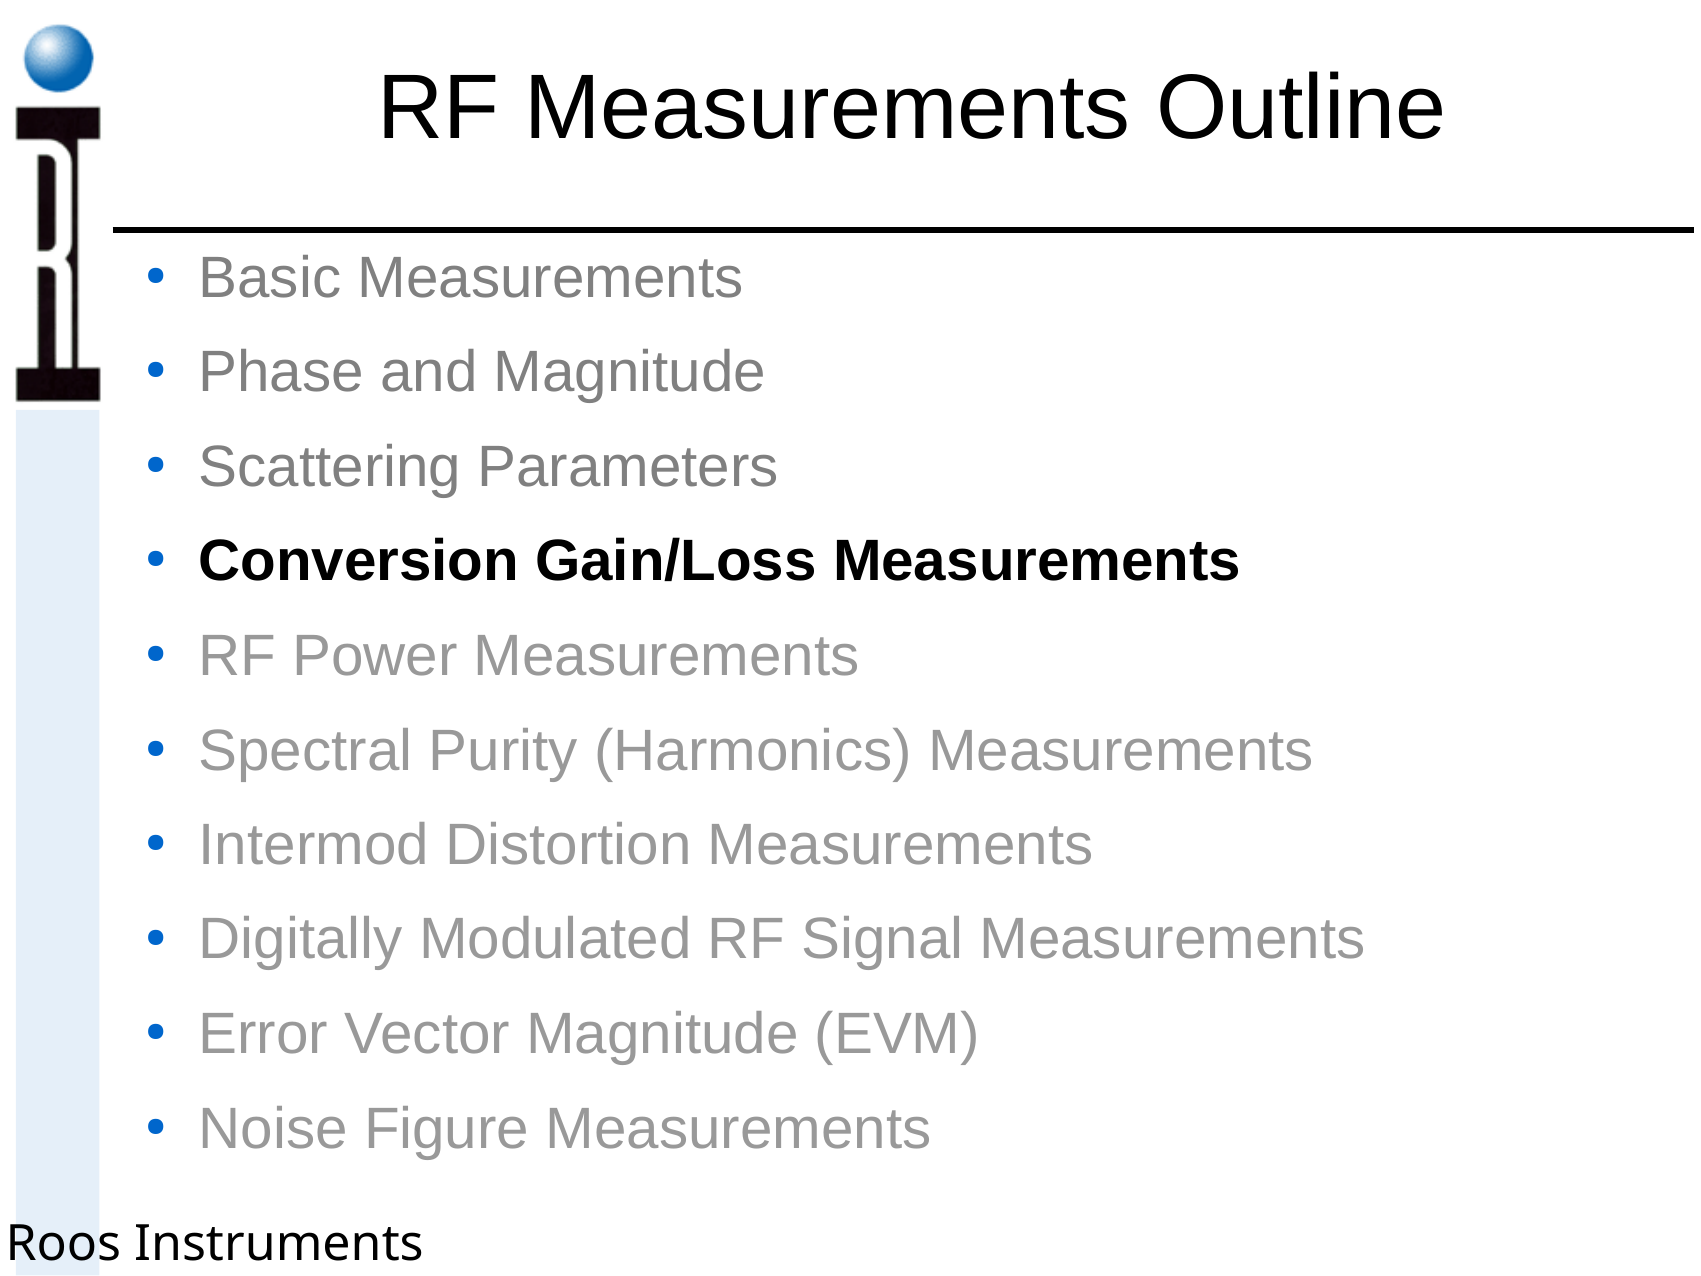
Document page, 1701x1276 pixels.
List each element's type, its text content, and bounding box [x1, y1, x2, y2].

picture [11, 20, 106, 409]
title RF Measurements Outline [124, 0, 1701, 214]
list Basic Measurements Phase and Magnitude Scattering Parameters Conversion Gain/Loss Measurements RF Power Measurements Spectral Purity (Harmonics) Measurements Intermod Distortion Measurements Digitally Modulated RF Signal Measurements Error Vector Magnitude (EVM) Noise Figure Measurements [127, 244, 1701, 1160]
